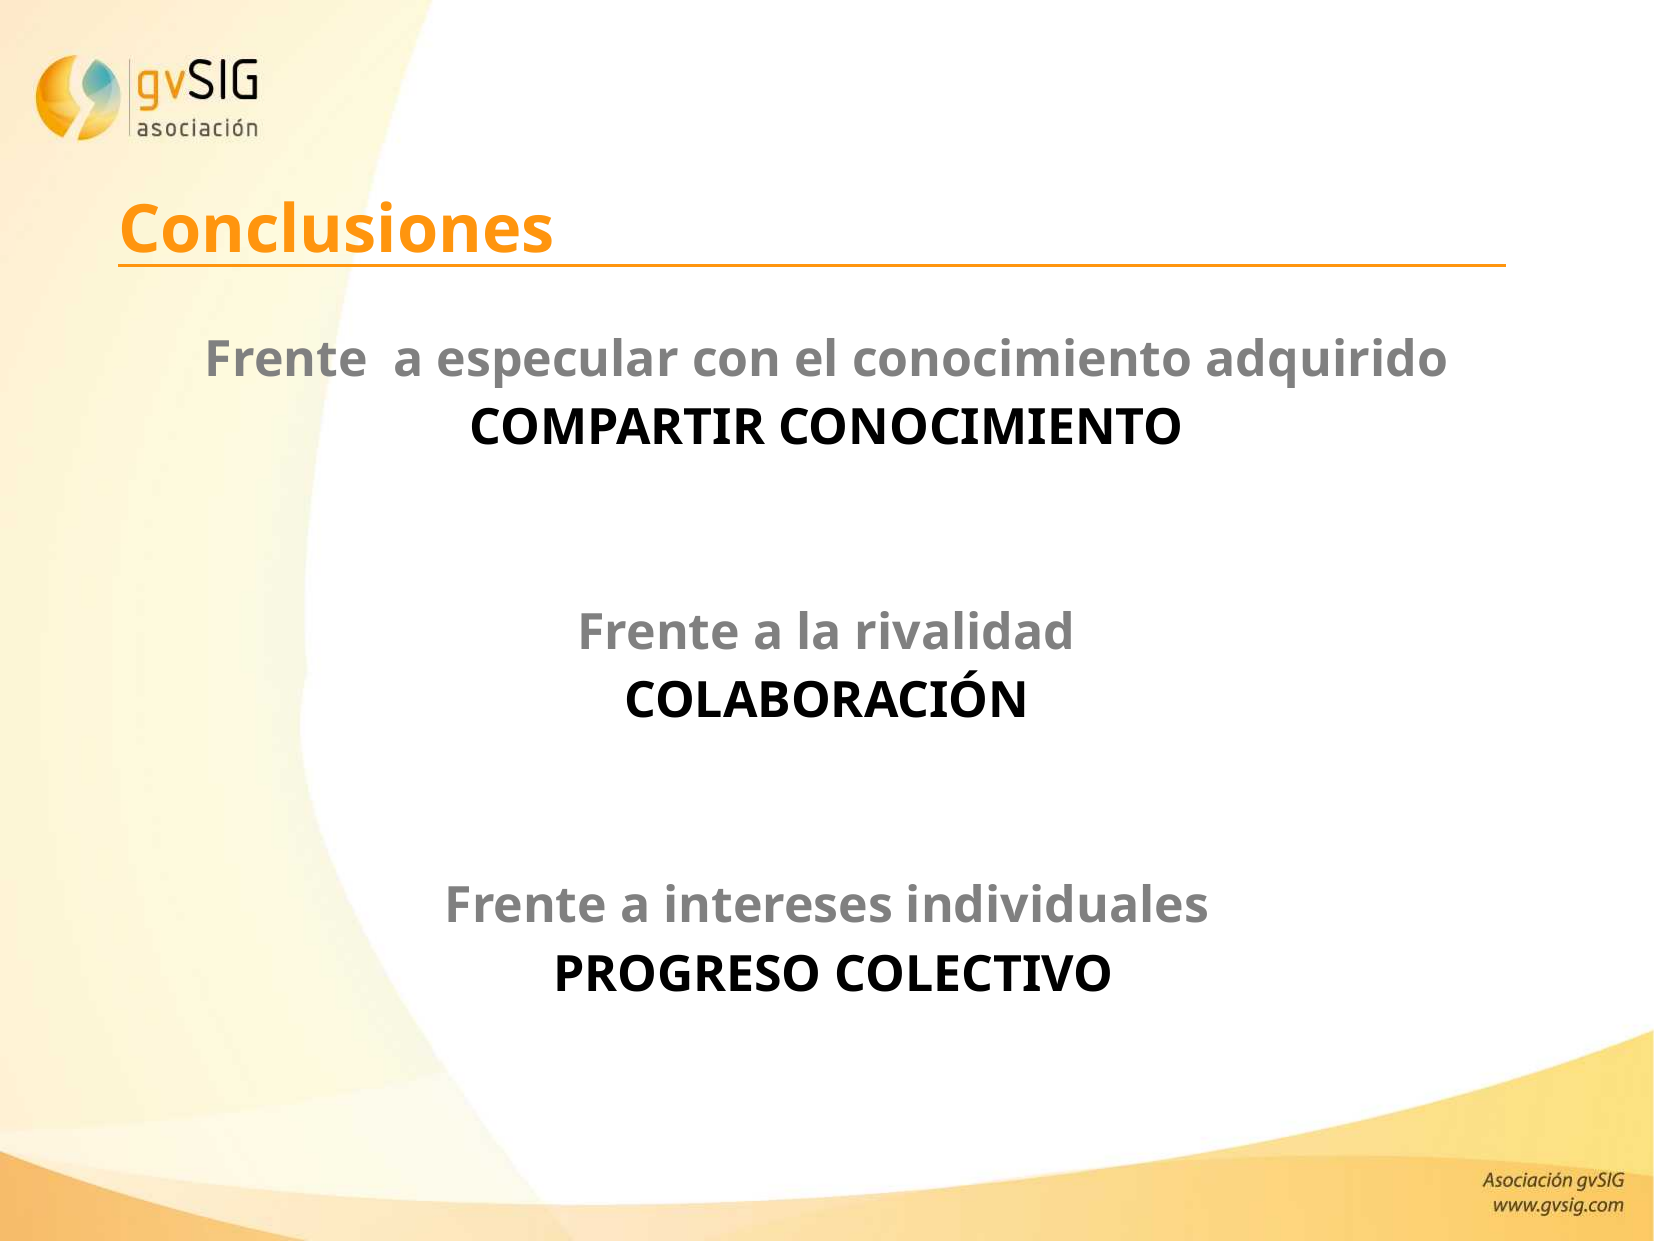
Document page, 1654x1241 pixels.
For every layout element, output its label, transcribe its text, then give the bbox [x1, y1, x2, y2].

title Frente a especular con el conocimiento adquirido COMPARTIR CONOCIMIENTO Frente a la rivalidad COLABORACIÓN Frente a intereses individuales PROGRESO COLECTIVO [88, 354, 1565, 975]
title Conclusiones [118, 177, 1607, 276]
picture [0, 0, 1654, 1241]
